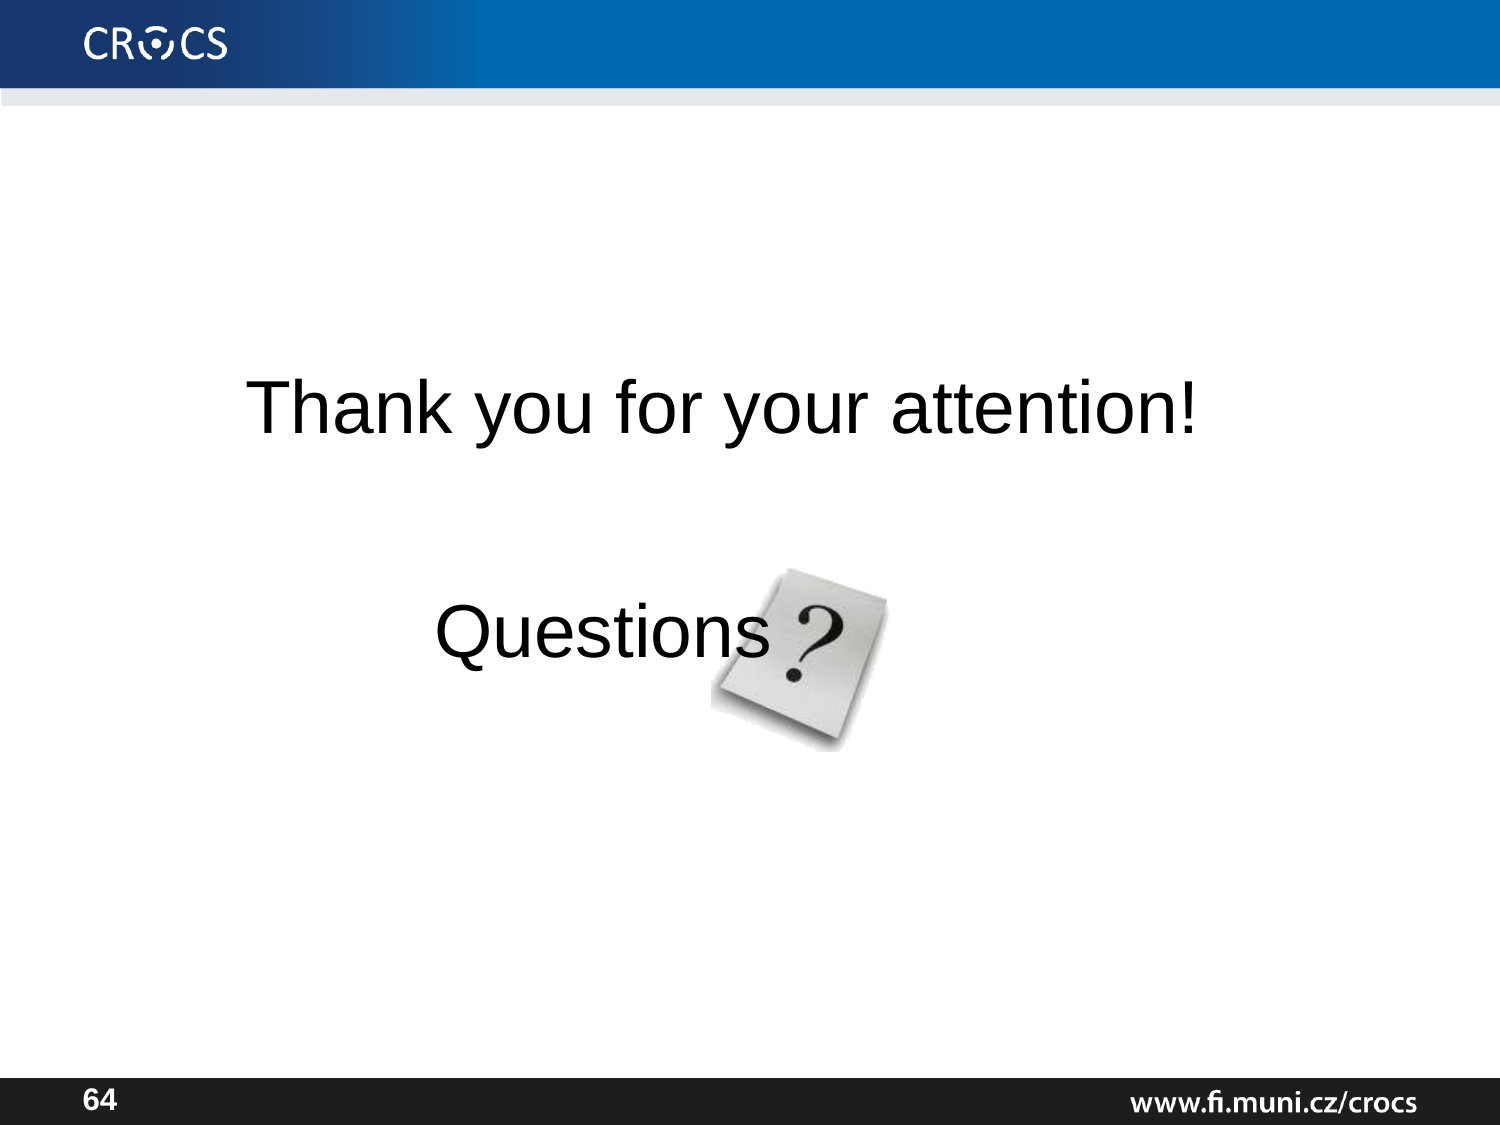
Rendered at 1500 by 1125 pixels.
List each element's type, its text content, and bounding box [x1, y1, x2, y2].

text_box <number> [82, 1078, 148, 1125]
text_box Questions [419, 575, 787, 681]
picture [0, 0, 1500, 1125]
text_box Thank you for your attention! [230, 350, 1215, 456]
